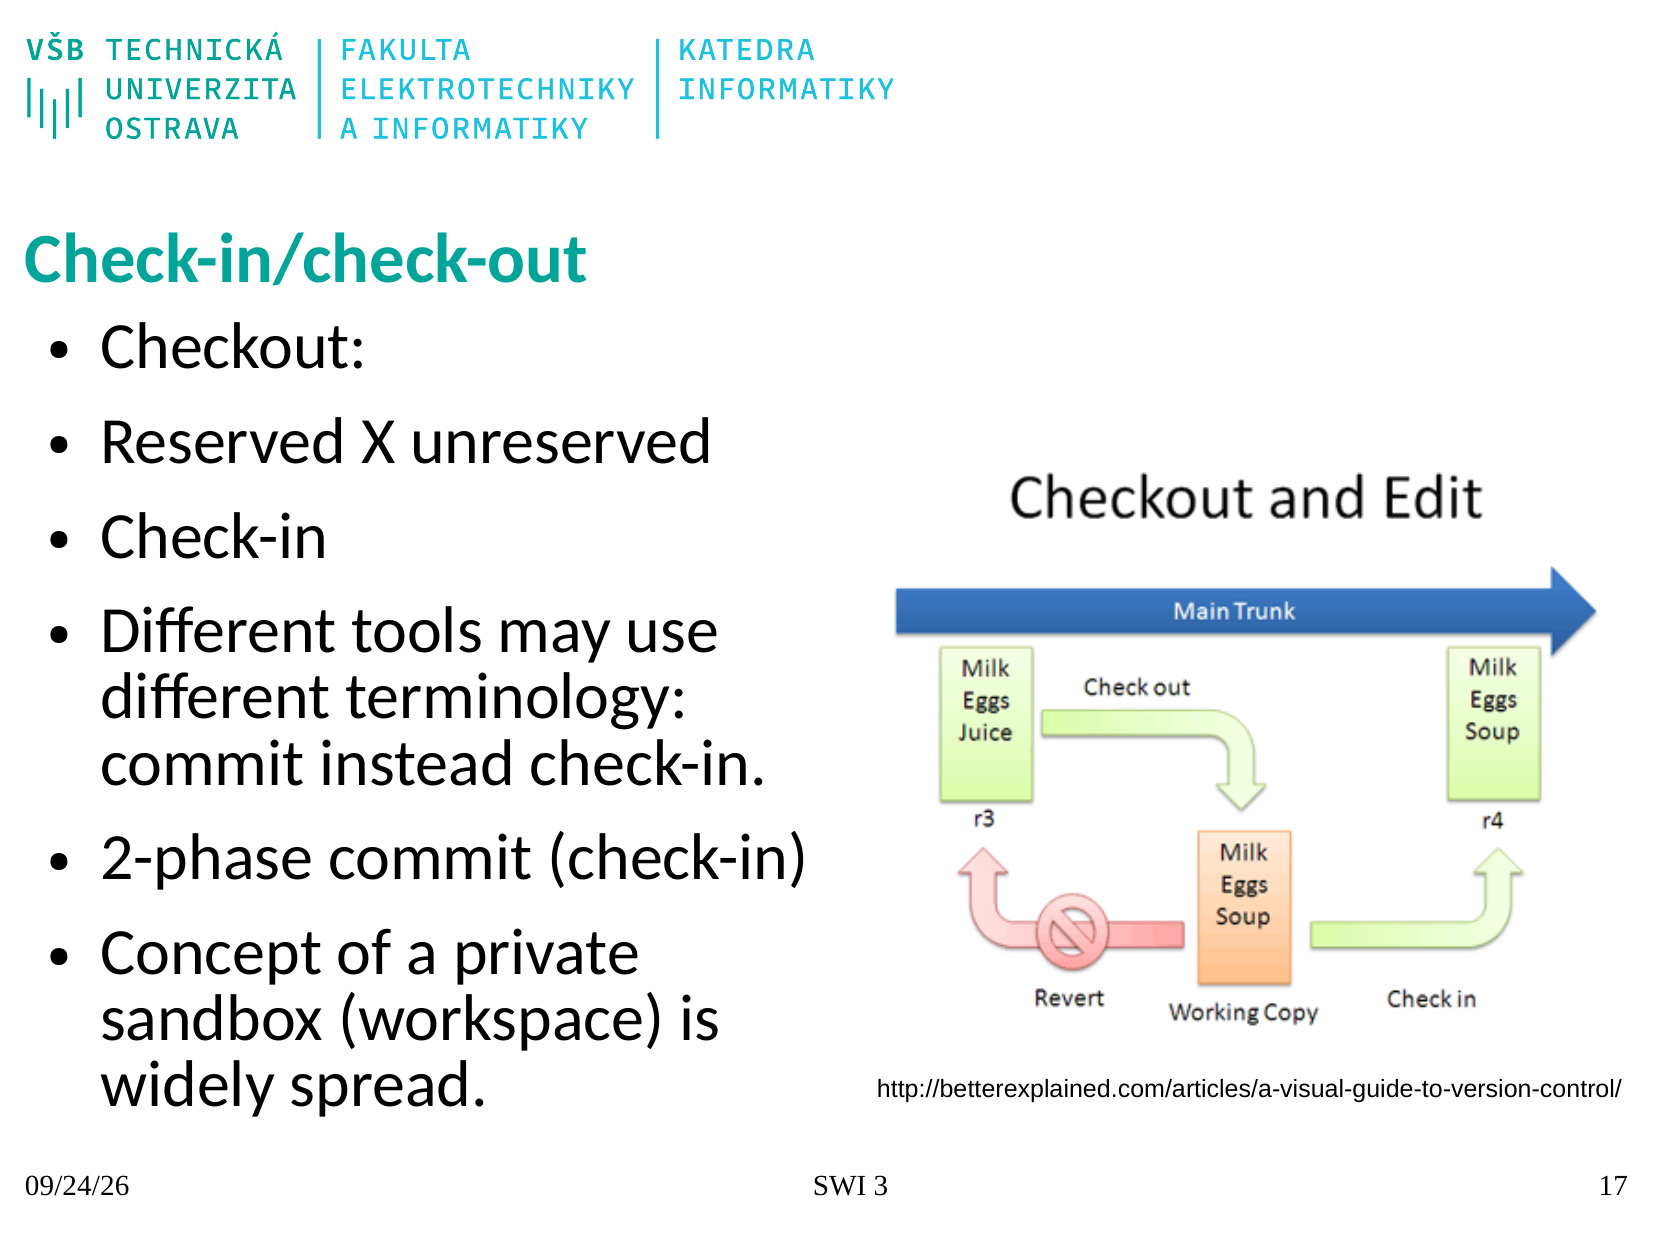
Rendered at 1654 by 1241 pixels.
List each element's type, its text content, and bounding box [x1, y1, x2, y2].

picture [26, 31, 894, 139]
text_box http://betterexplained.com/articles/a-visual-guide-to-version-control/ [862, 1067, 1639, 1111]
title Check-in/check-out [24, 169, 1629, 300]
list Checkout: Reserved X unreserved Check-in Different tools may use different terminology: commit instead check-in. 2-phase commit (check-in) Concept of a private sandbox (workspace) is widely spread. [30, 318, 811, 1146]
picture [849, 429, 1630, 1036]
